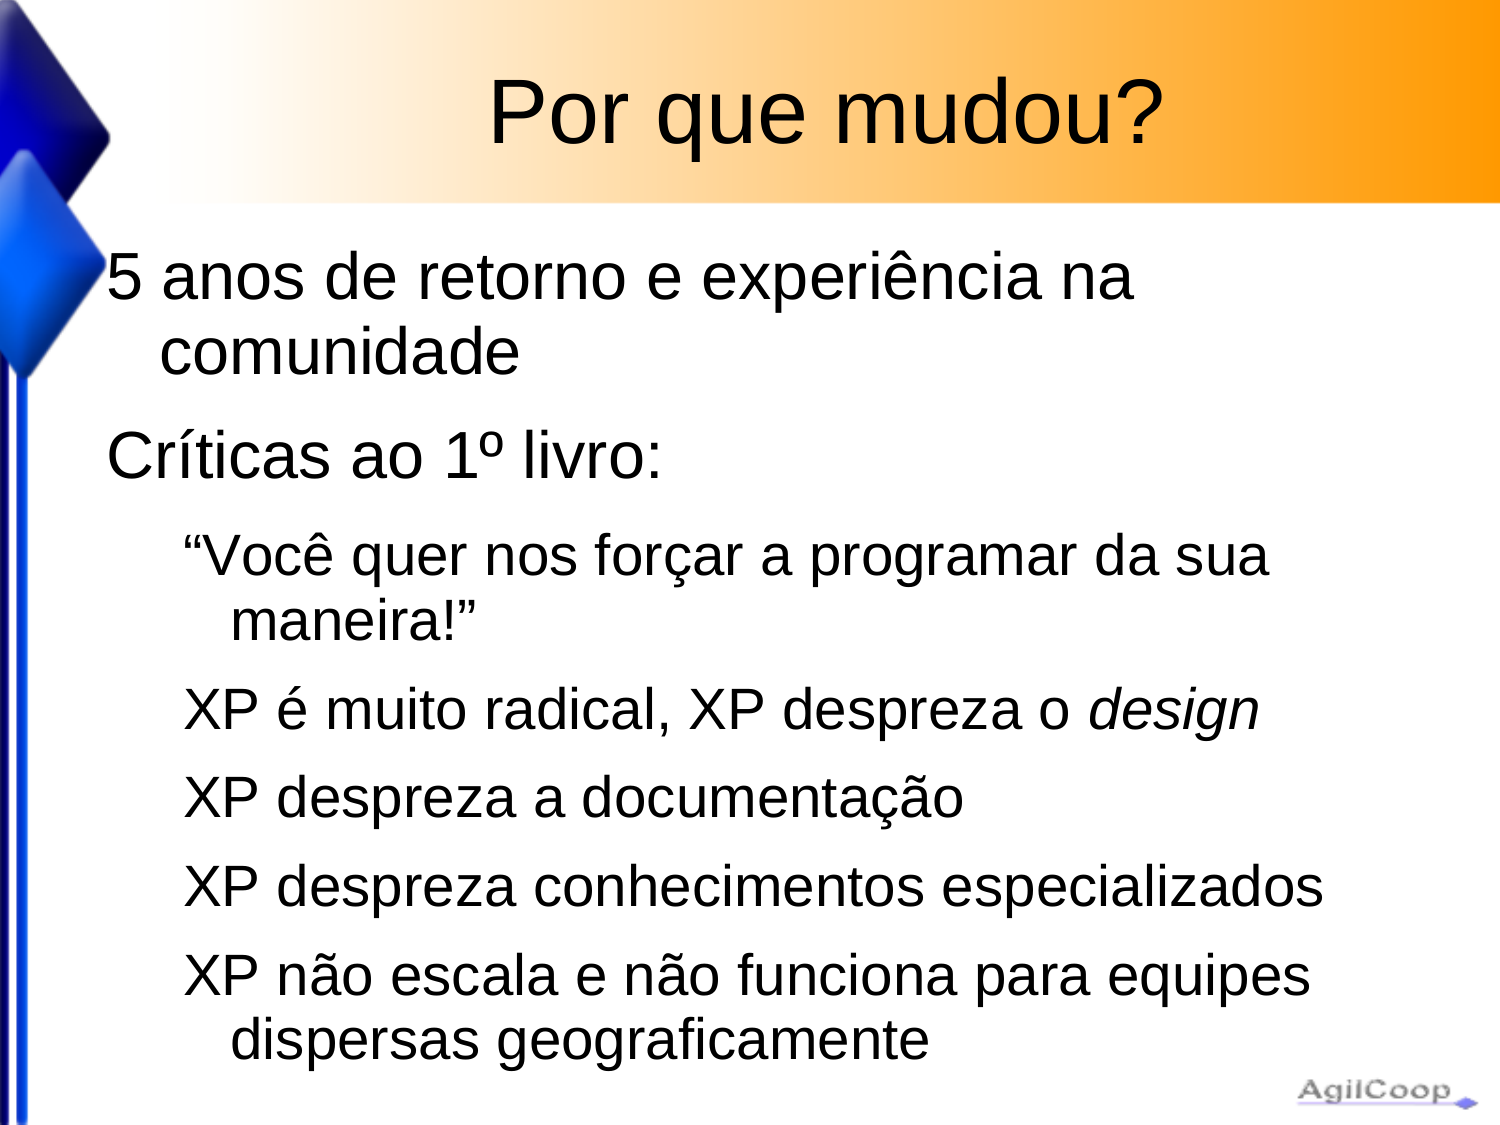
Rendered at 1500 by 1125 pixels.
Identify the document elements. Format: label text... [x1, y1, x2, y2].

list 5 anos de retorno e experiência na comunidade Críticas ao 1º livro: “Você quer nos forçar a programar da sua maneira!” XP é muito radical, XP despreza o design XP despreza a documentação XP despreza conhecimentos especializados XP não escala e não funciona para equipes dispersas geograficamente [88, 239, 1477, 1093]
picture [0, 0, 1500, 1125]
title Por que mudou? [82, 8, 1500, 216]
